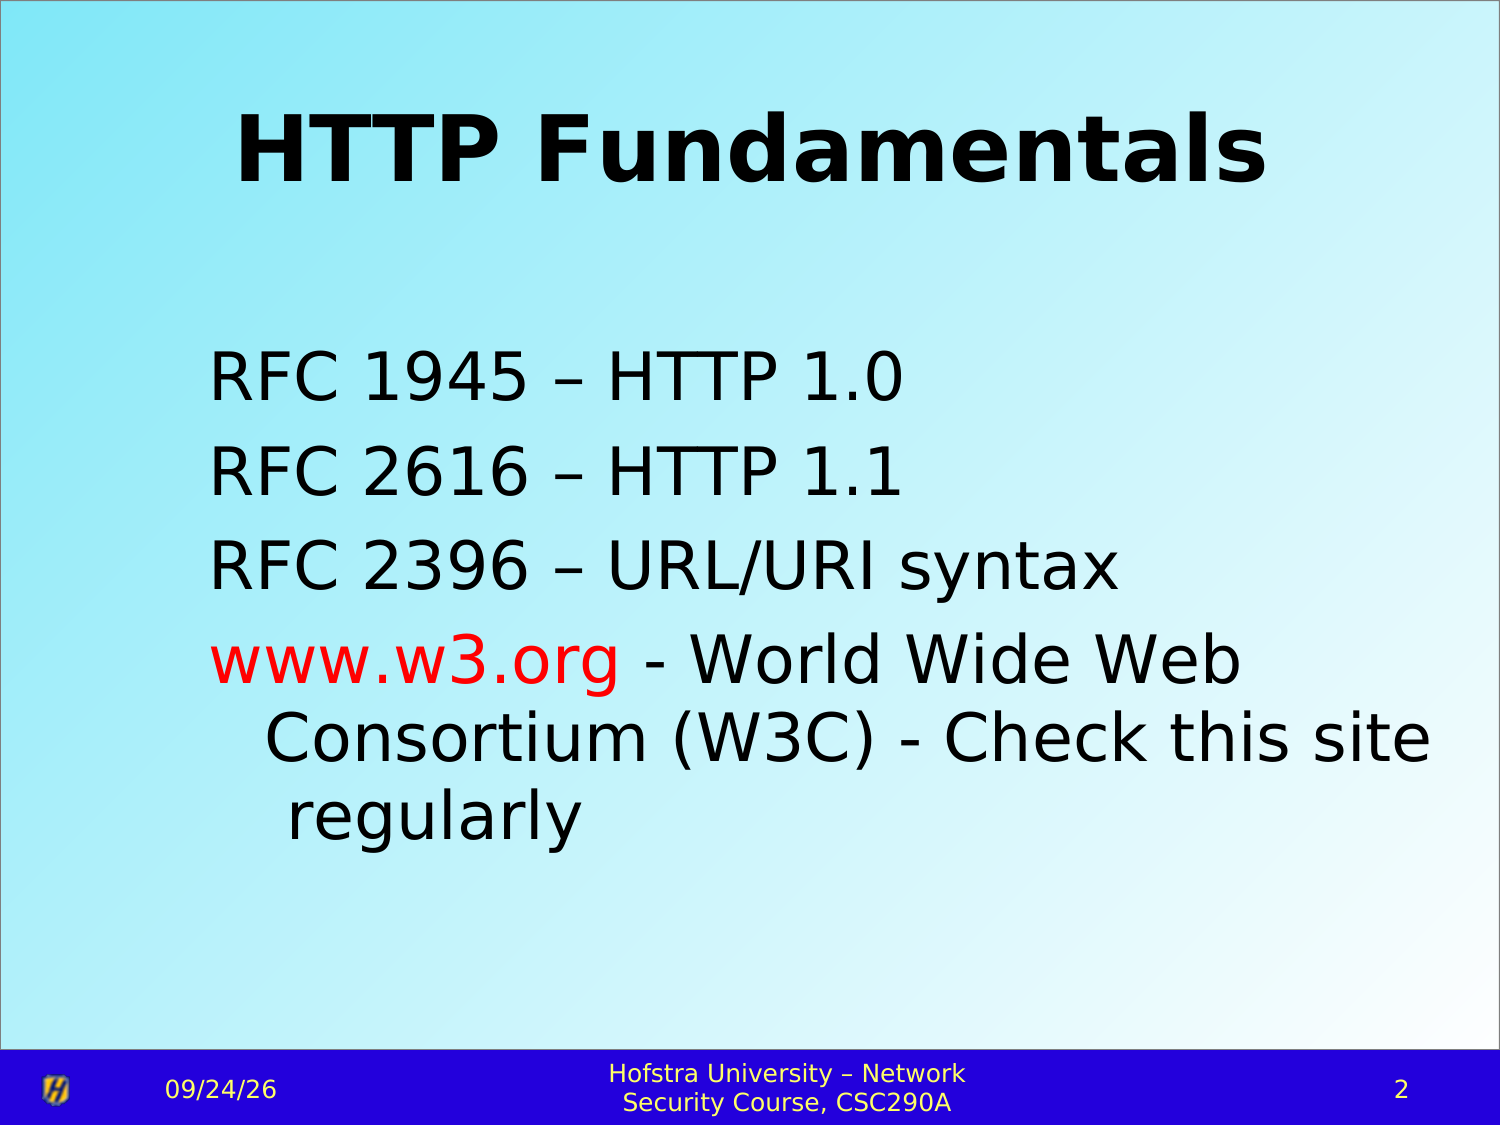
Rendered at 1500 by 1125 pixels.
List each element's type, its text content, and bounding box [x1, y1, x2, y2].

picture [37, 1072, 76, 1110]
title HTTP Fundamentals [112, 85, 1391, 212]
list RFC 1945 – HTTP 1.0 RFC 2616 – HTTP 1.1 RFC 2396 – URL/URI syntax www.w3.org - World Wide Web Consortium (W3C) - Check this site regularly [193, 330, 1469, 1007]
